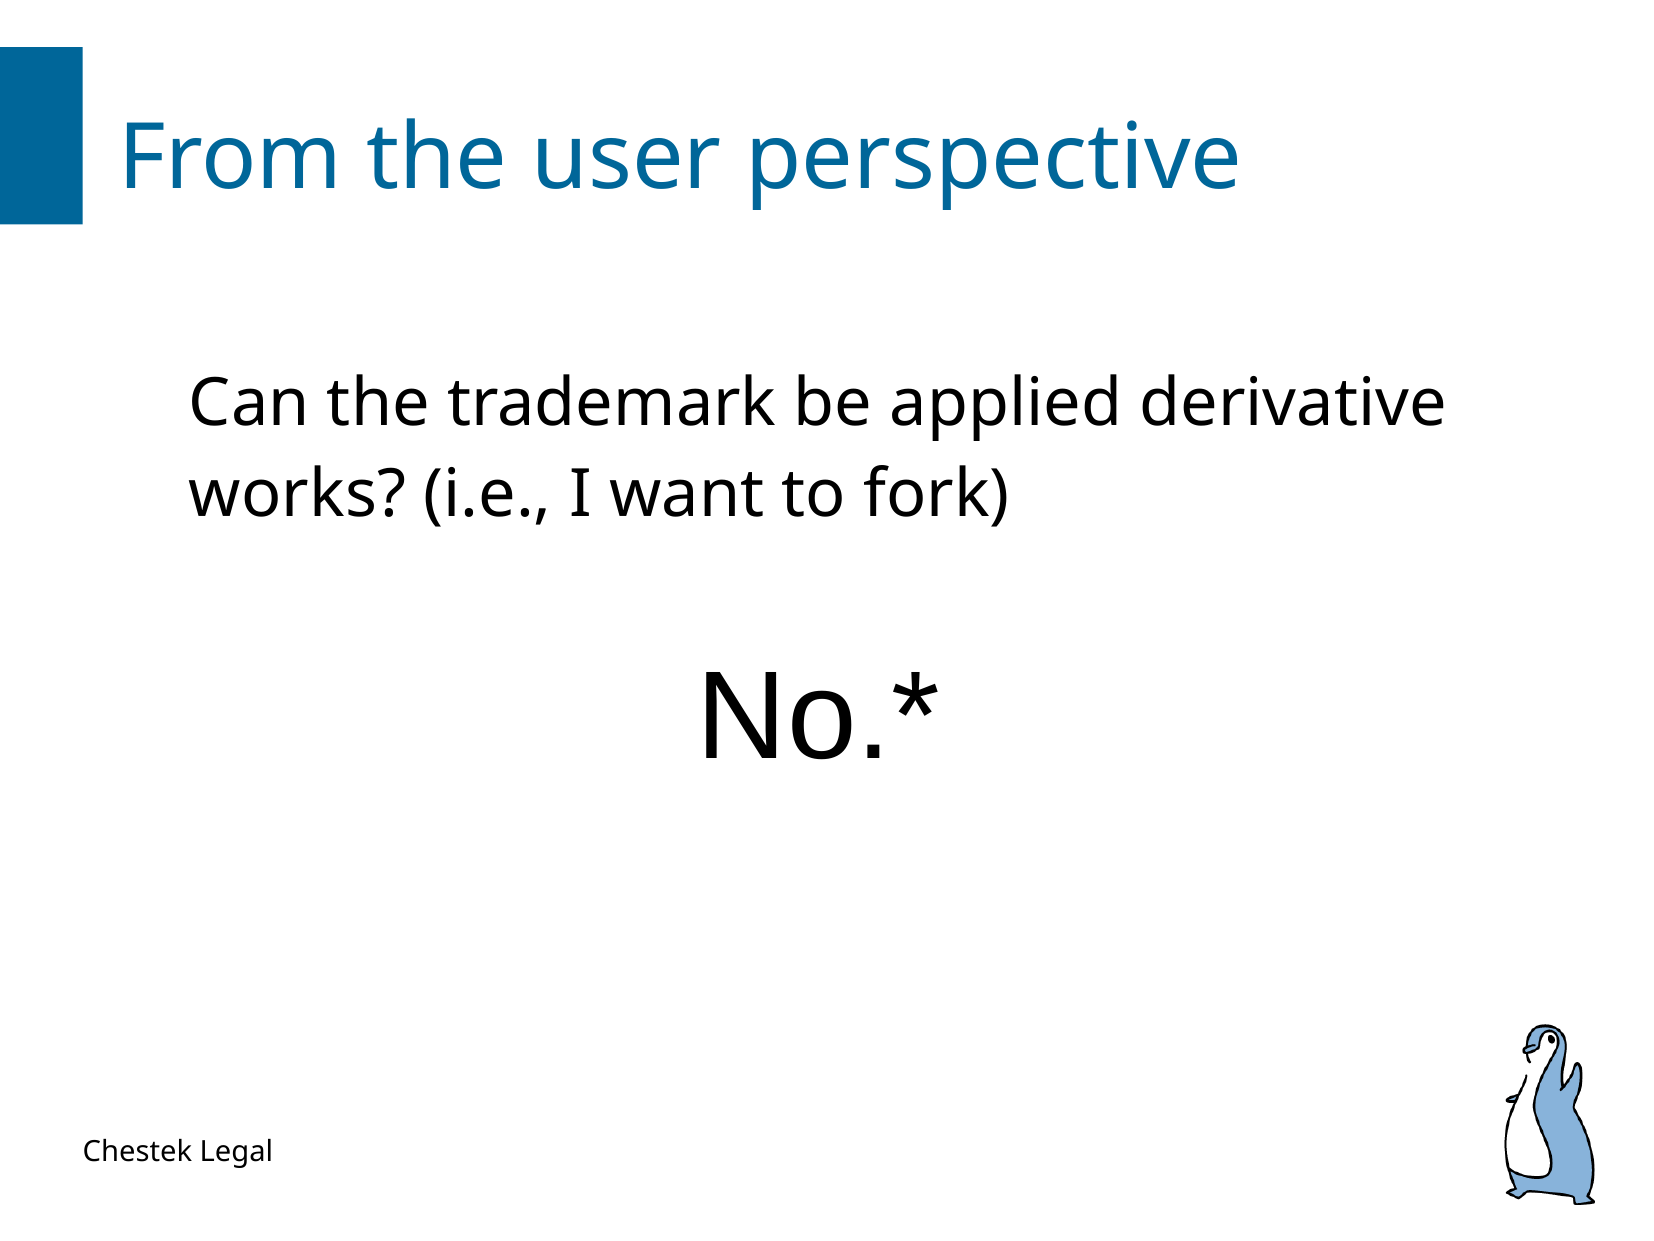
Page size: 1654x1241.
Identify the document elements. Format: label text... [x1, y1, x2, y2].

list Can the trademark be applied derivative works? (i.e., I want to fork) [118, 354, 1536, 1074]
picture [1497, 1024, 1595, 1205]
title From the user perspective [118, 99, 1571, 207]
text_box No.* [682, 637, 972, 933]
